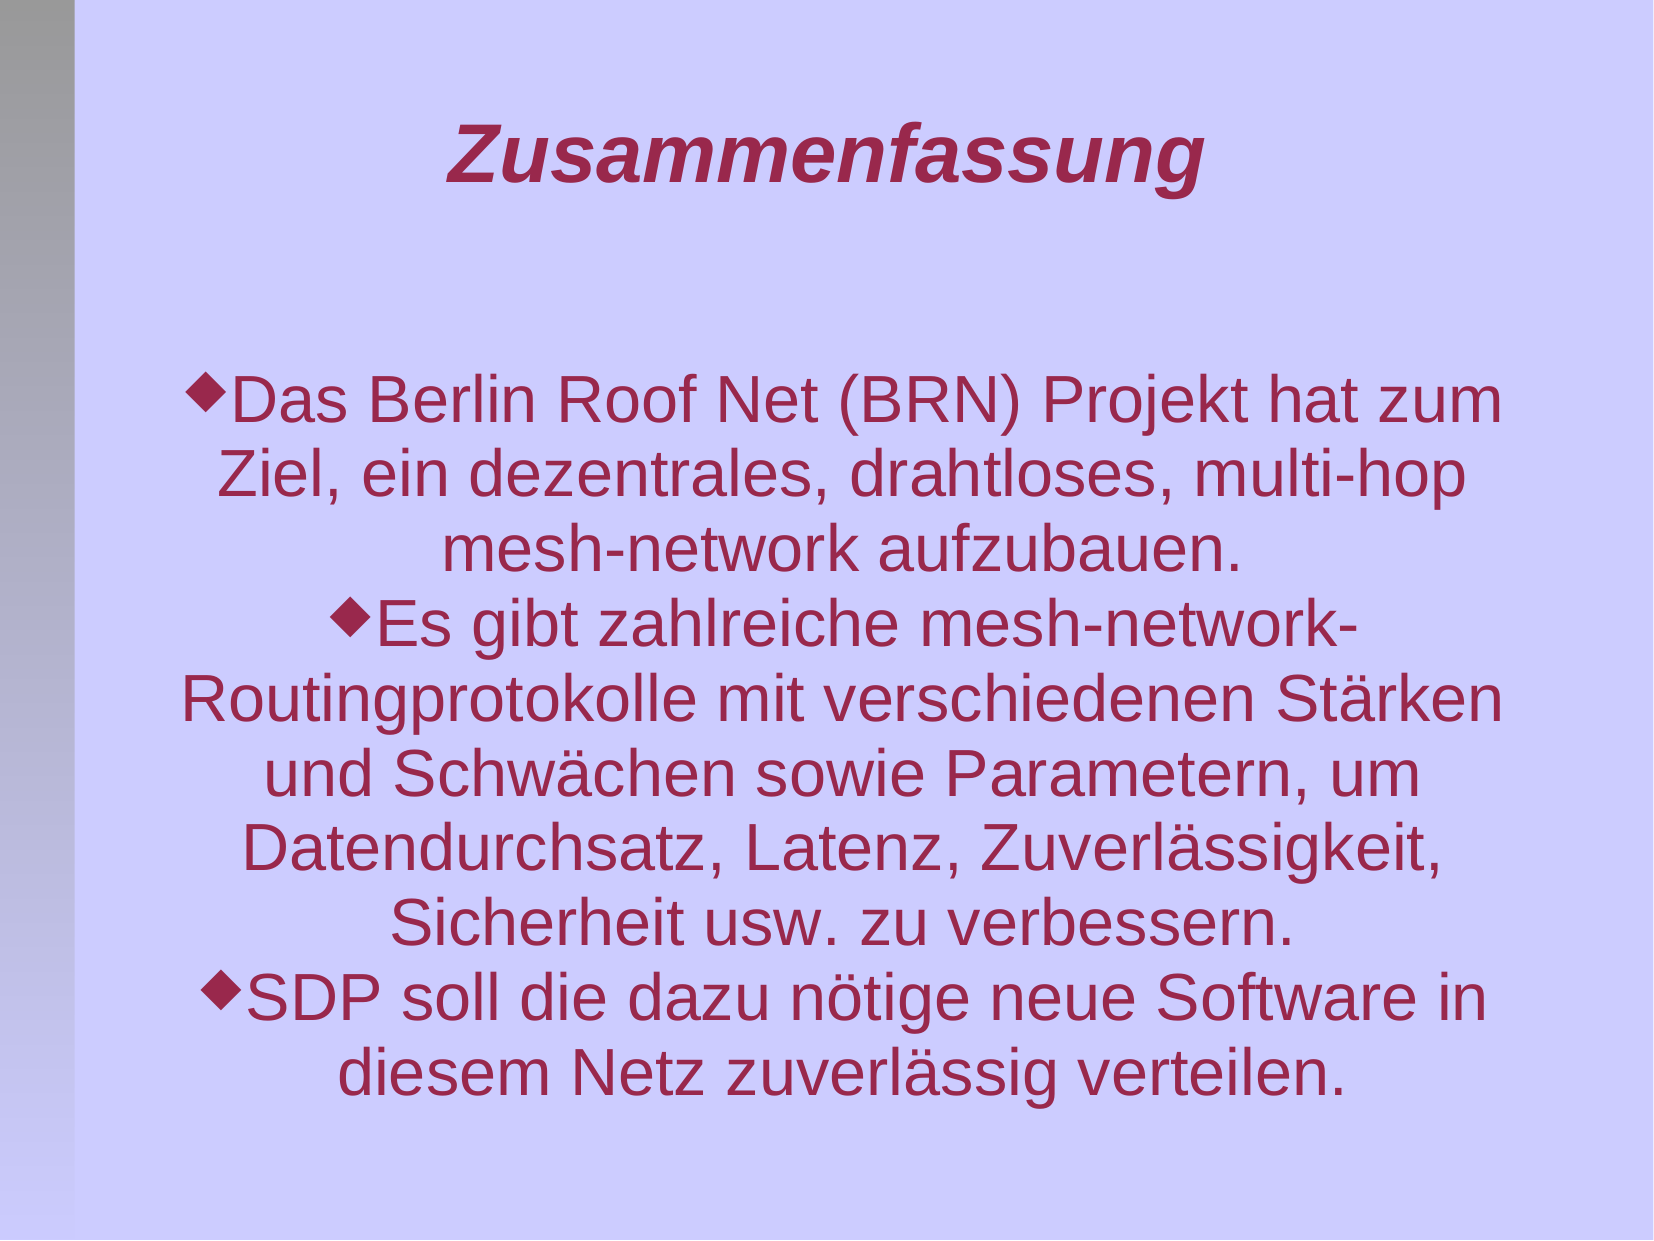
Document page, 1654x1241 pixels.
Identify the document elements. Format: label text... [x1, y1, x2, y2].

subtitle Das Berlin Roof Net (BRN) Projekt hat zum Ziel, ein dezentrales, drahtloses, multi-hop mesh-network aufzubauen. Es gibt zahlreiche mesh-network-Routingprotokolle mit verschiedenen Stärken und Schwächen sowie Parametern, um Datendurchsatz, Latenz, Zuverlässigkeit, Sicherheit usw. zu verbessern. SDP soll die dazu nötige neue Software in diesem Netz zuverlässig verteilen. [152, 344, 1534, 1127]
title Zusammenfassung [121, 49, 1534, 257]
